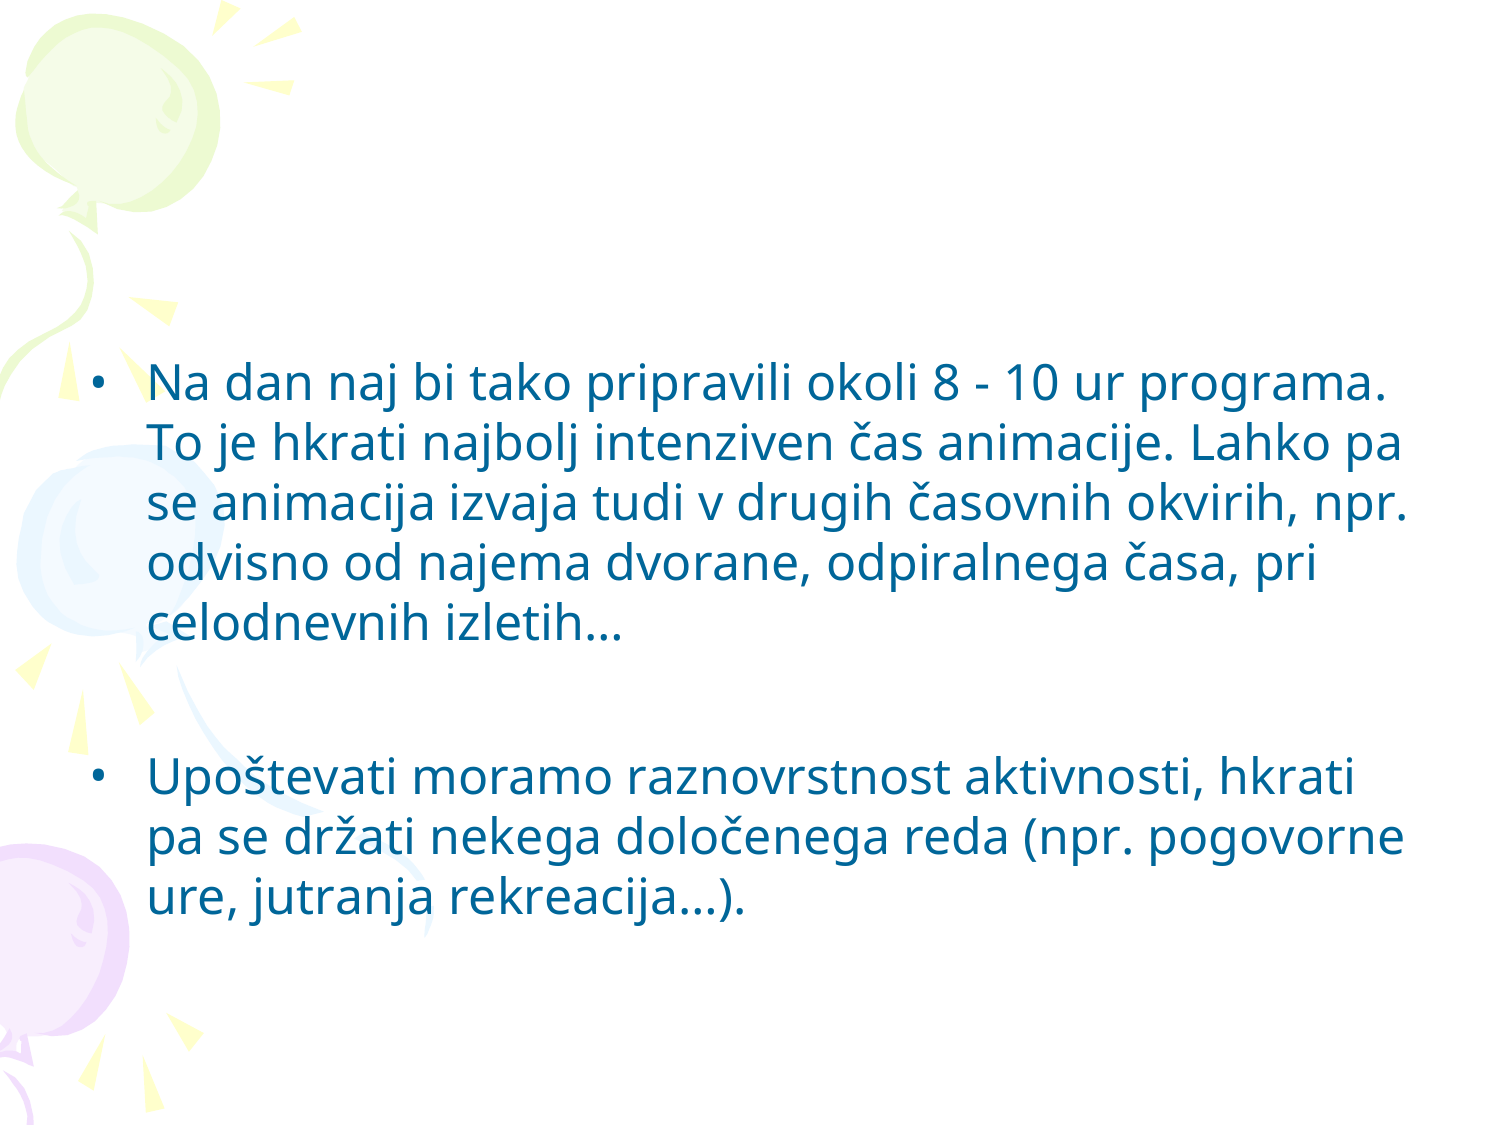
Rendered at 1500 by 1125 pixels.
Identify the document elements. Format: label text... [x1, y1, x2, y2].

list Na dan naj bi tako pripravili okoli 8 - 10 ur programa. To je hkrati najbolj intenziven čas animacije. Lahko pa se animacija izvaja tudi v drugih časovnih okvirih, npr. odvisno od najema dvorane, odpiralnega časa, pri celodnevnih izletih… Upoštevati moramo raznovrstnost aktivnosti, hkrati pa se držati nekega določenega reda (npr. pogovorne ure, jutranja rekreacija…). [75, 262, 1426, 994]
